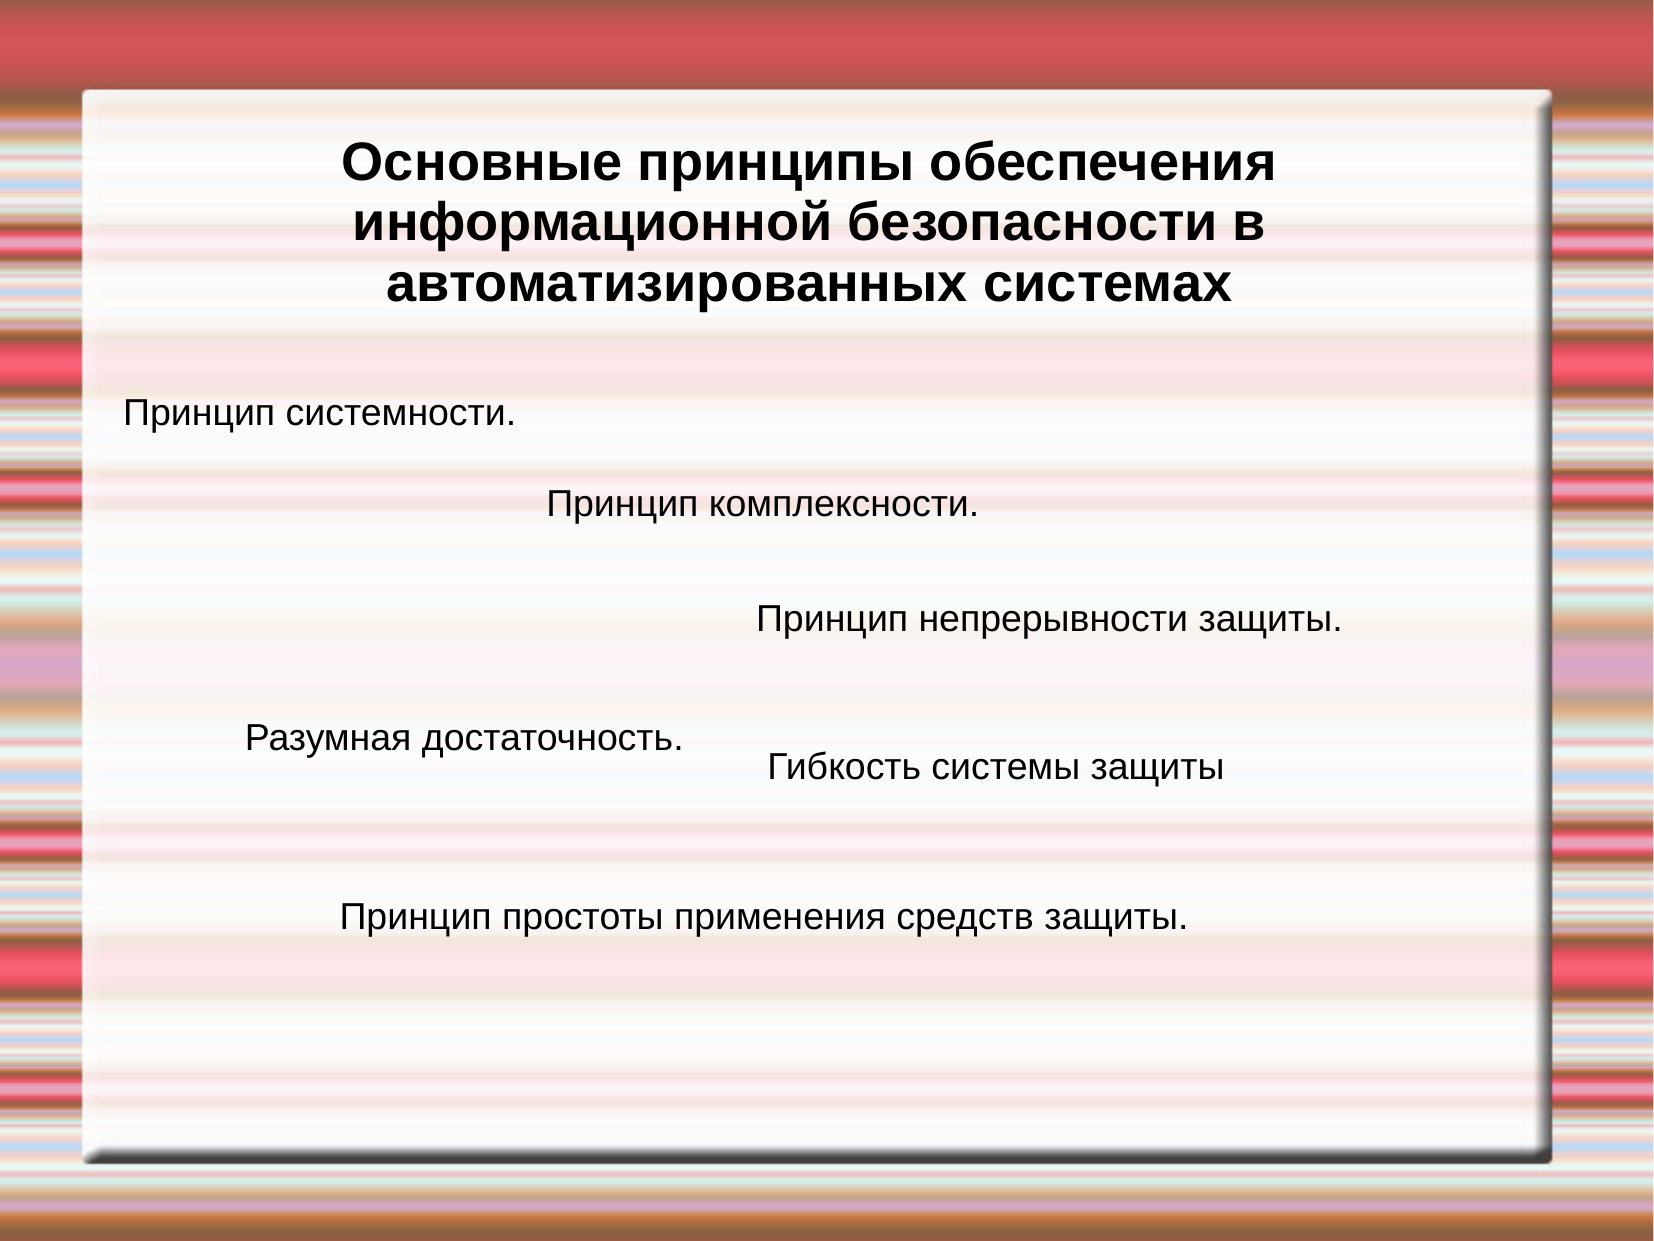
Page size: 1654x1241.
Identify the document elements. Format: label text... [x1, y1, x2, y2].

text_box Принцип простоты применения средств защиты. [324, 887, 1205, 945]
text_box Основные принципы обеспечения информационной безопасности в автоматизированных системах [84, 123, 1536, 325]
text_box Принцип системности. [108, 383, 532, 441]
picture [0, 0, 1654, 1241]
text_box Разумная достаточность. [230, 708, 709, 766]
text_box Принцип непрерывности защиты. [741, 590, 1359, 648]
text_box Принцип комплексности. [531, 474, 996, 532]
text_box Гибкость системы защиты [752, 738, 1241, 796]
